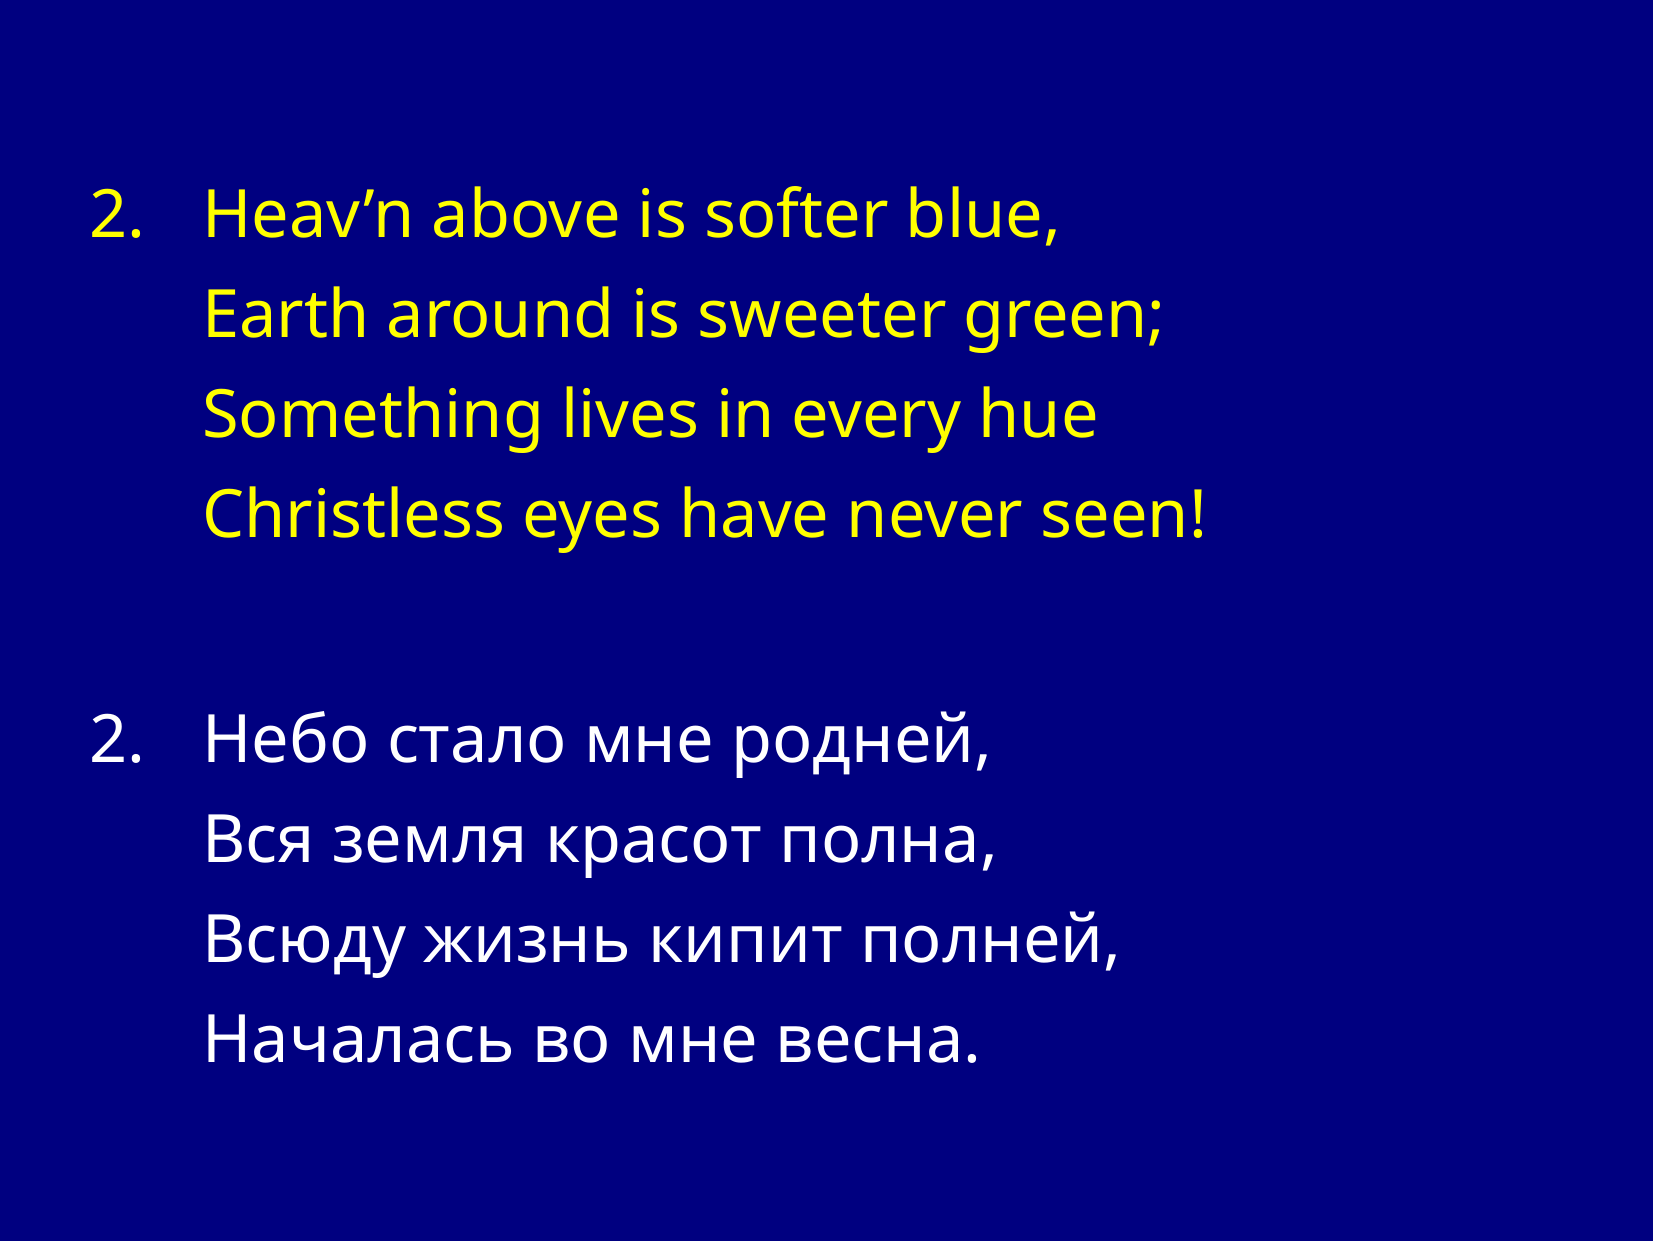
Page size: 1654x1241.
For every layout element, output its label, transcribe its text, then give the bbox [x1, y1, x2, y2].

text_box 2. Heav’n above is softer blue, Earth around is sweeter green; Something lives in every hue Christless eyes have never seen! [75, 150, 1576, 638]
text_box 2. Небо стало мне родней, Вся земля красот полна, Всюду жизнь кипит полней, Началась во мне весна. [75, 675, 1576, 1163]
